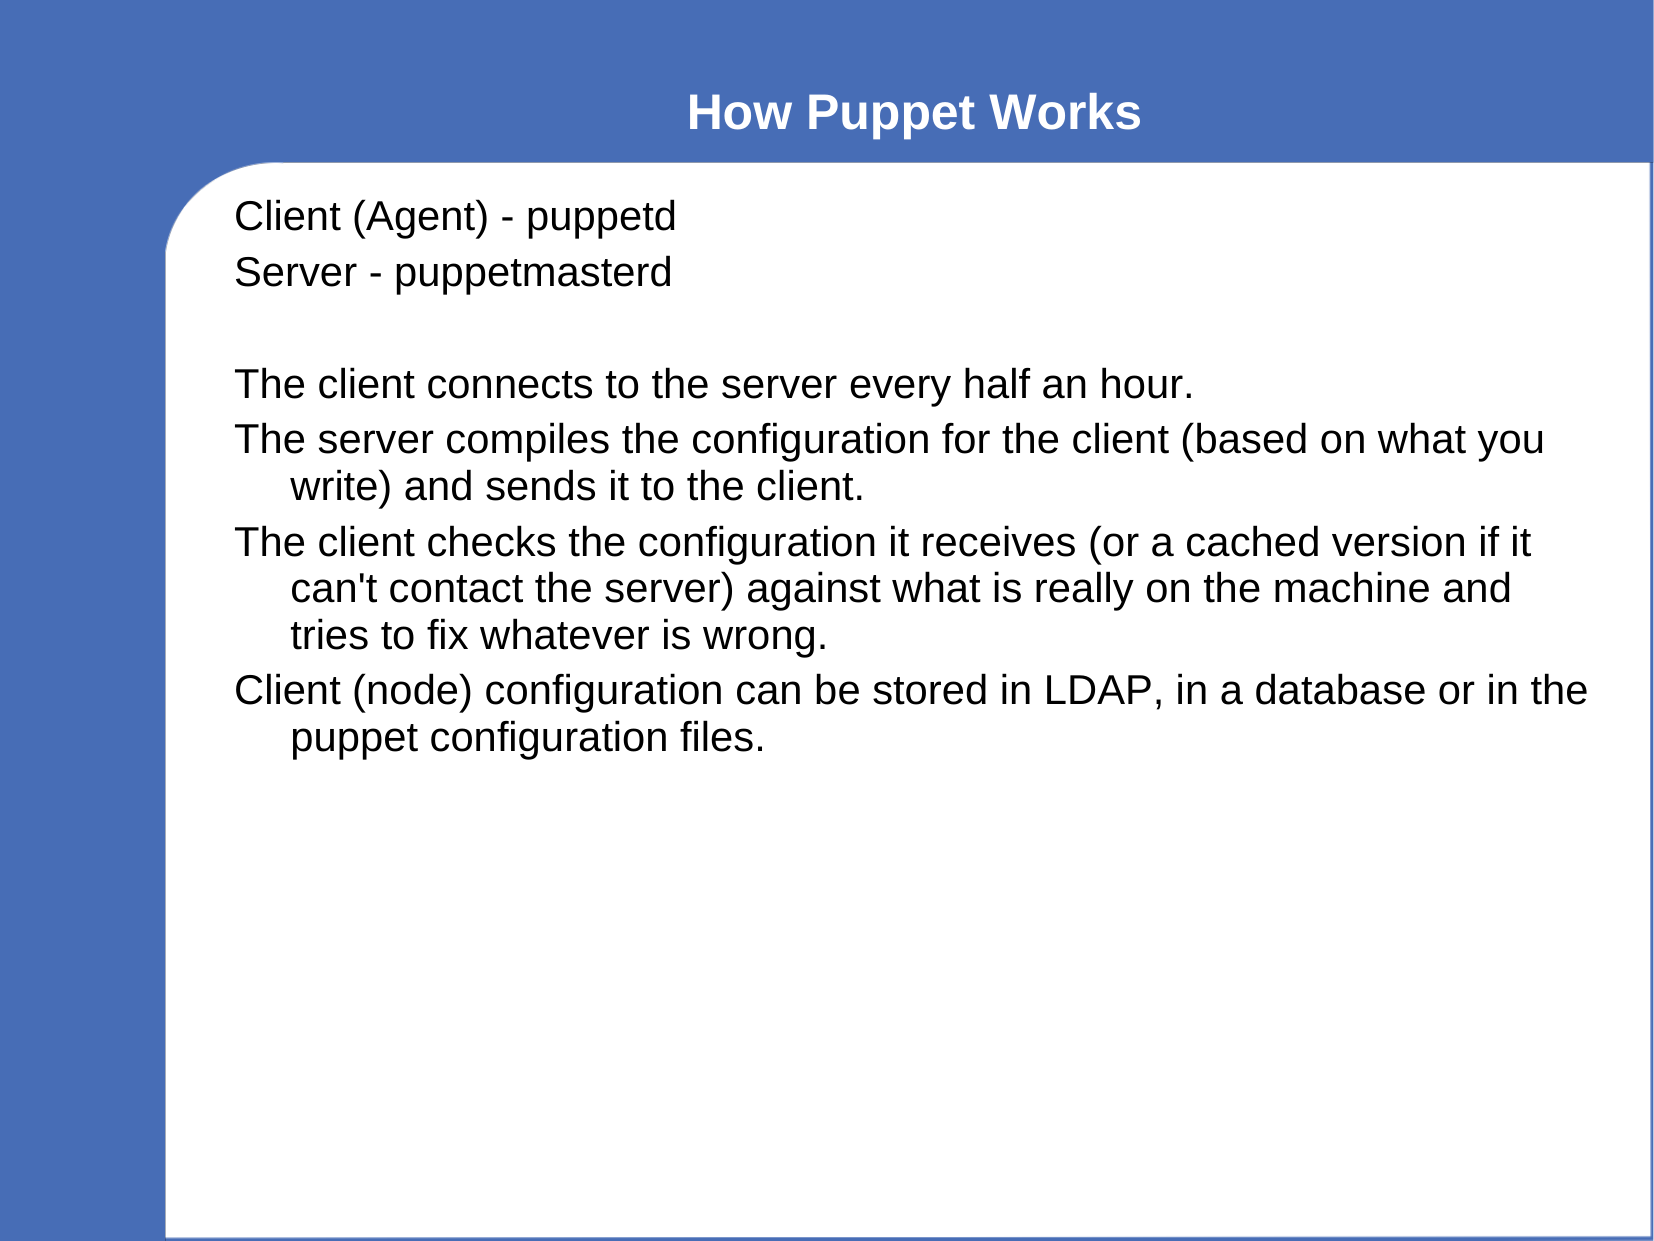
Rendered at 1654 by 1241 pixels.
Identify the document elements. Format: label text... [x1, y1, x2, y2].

picture [0, 0, 1654, 1241]
title How Puppet Works [234, 35, 1595, 189]
list Client (Agent) - puppetd Server - puppetmasterd The client connects to the server every half an hour. The server compiles the configuration for the client (based on what you write) and sends it to the client. The client checks the configuration it receives (or a cached version if it can't contact the server) against what is really on the machine and tries to fix whatever is wrong. Client (node) configuration can be stored in LDAP, in a database or in the puppet configuration files. [234, 192, 1596, 1020]
